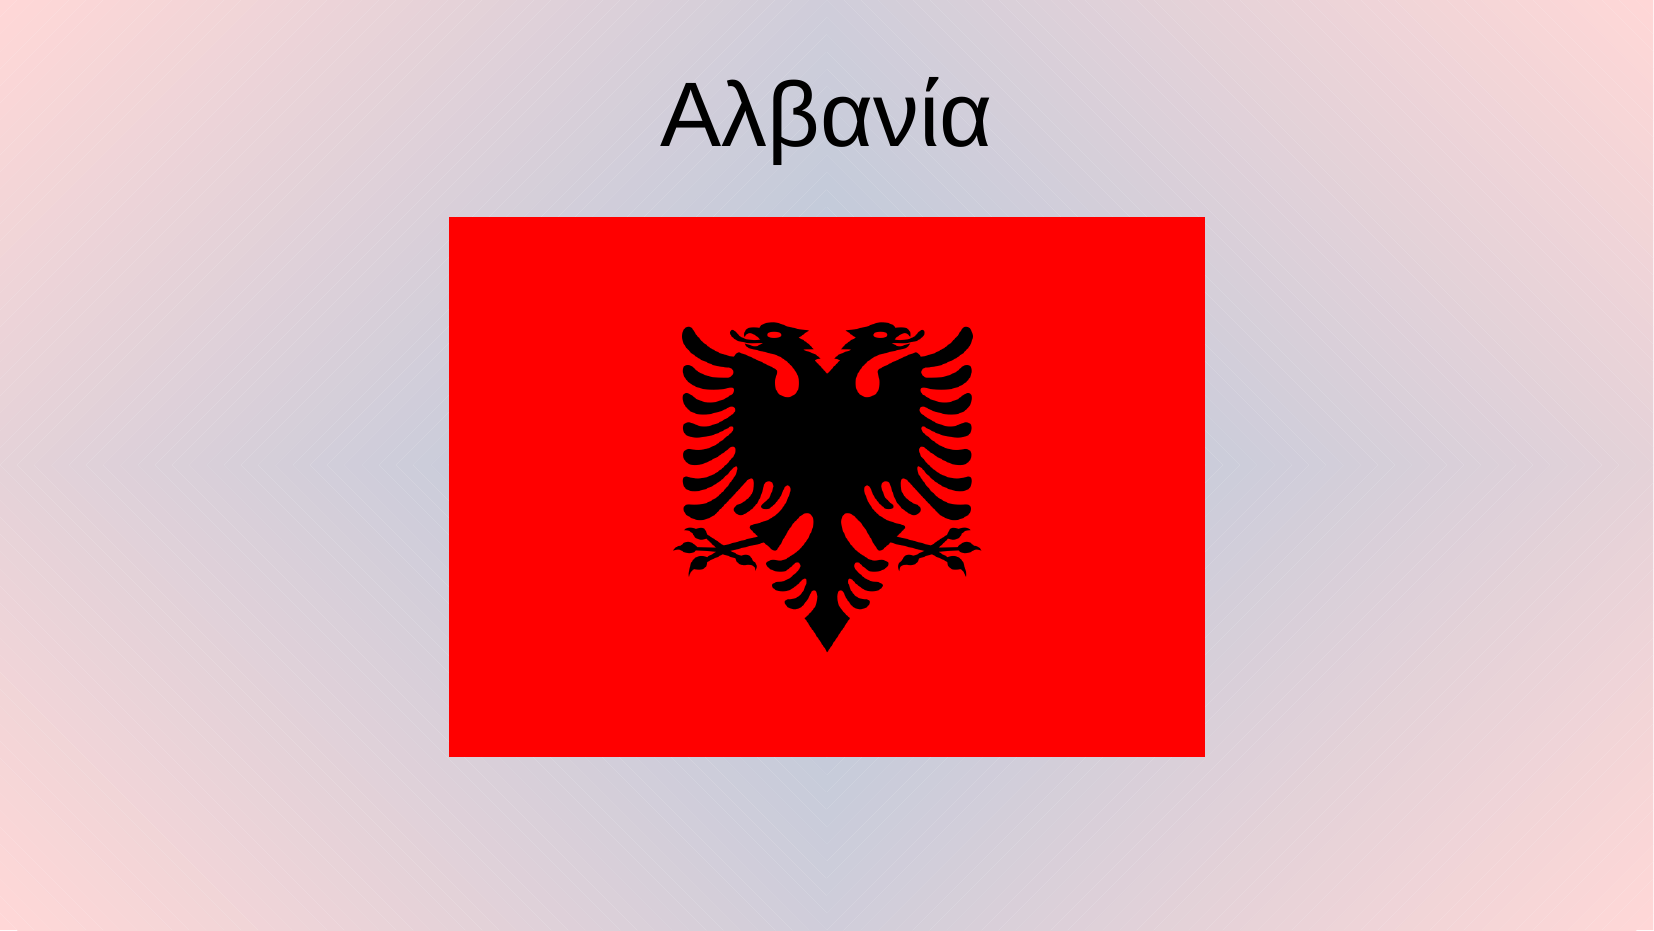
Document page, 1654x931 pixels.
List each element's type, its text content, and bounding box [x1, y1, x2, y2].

picture [449, 217, 1205, 758]
title Αλβανία [82, 37, 1571, 193]
